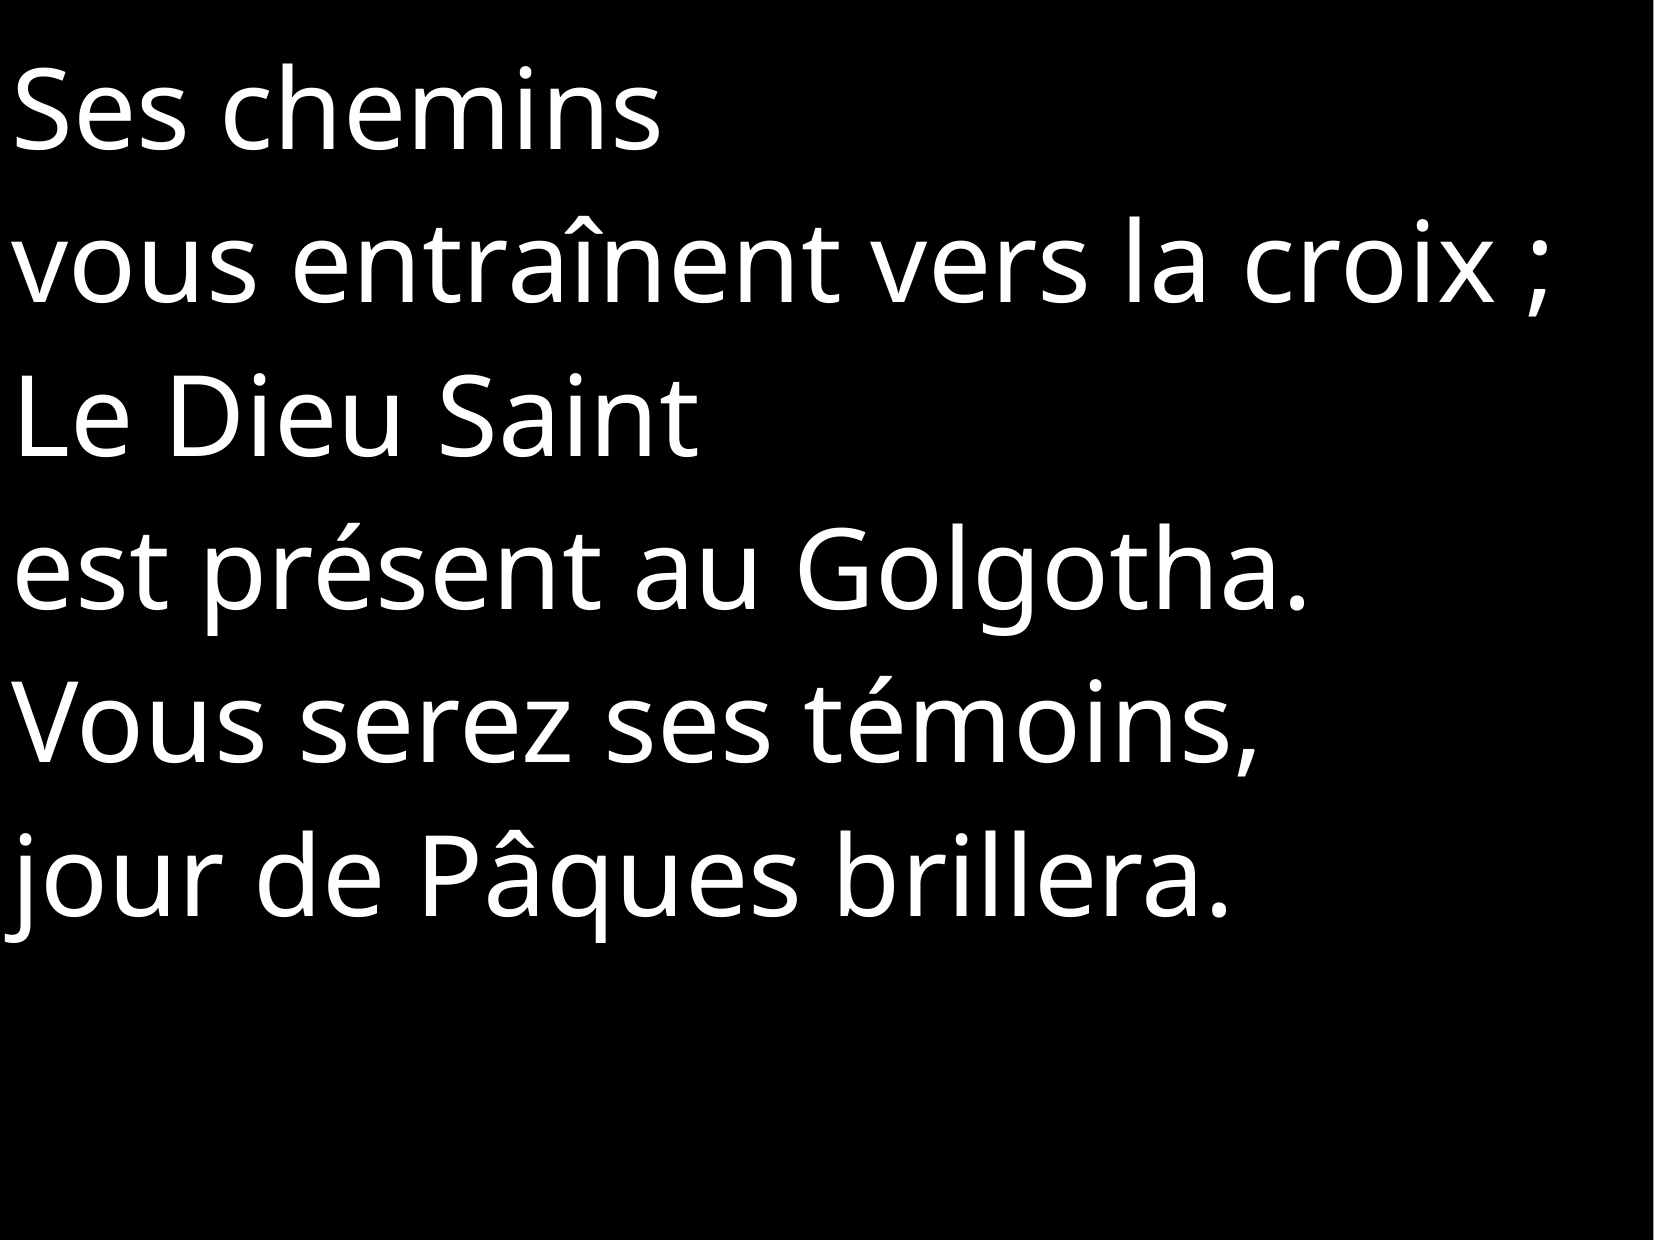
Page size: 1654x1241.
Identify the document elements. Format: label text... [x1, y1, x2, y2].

list Ses chemins vous entraînent vers la croix ; Le Dieu Saint est présent au Golgotha. Vous serez ses témoins, jour de Pâques brillera. [11, 29, 1654, 1241]
